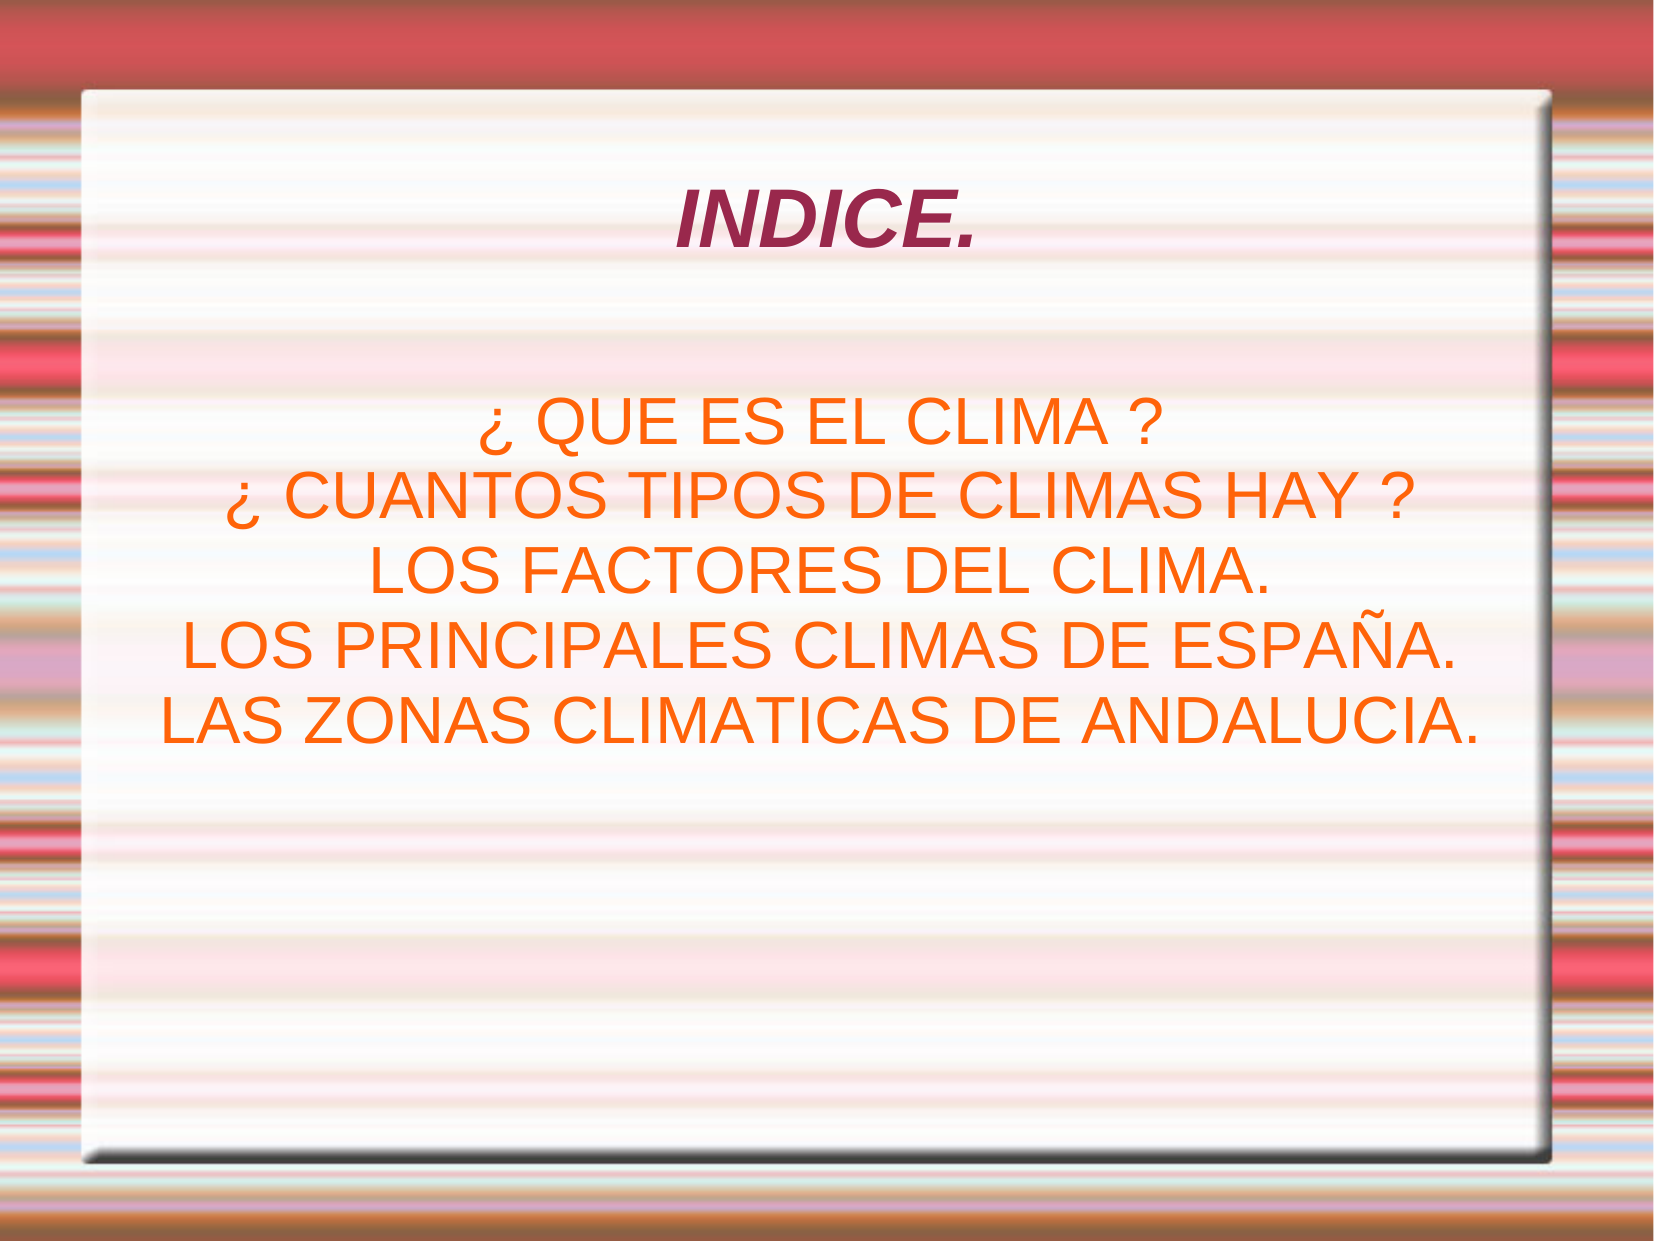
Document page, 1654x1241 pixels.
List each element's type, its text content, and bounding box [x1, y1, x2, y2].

subtitle ¿ QUE ES EL CLIMA ? ¿ CUANTOS TIPOS DE CLIMAS HAY ? LOS FACTORES DEL CLIMA. LOS PRINCIPALES CLIMAS DE ESPAÑA. LAS ZONAS CLIMATICAS DE ANDALUCIA. [76, 318, 1565, 1123]
picture [0, 0, 1654, 1241]
title INDICE. [121, 114, 1534, 318]
